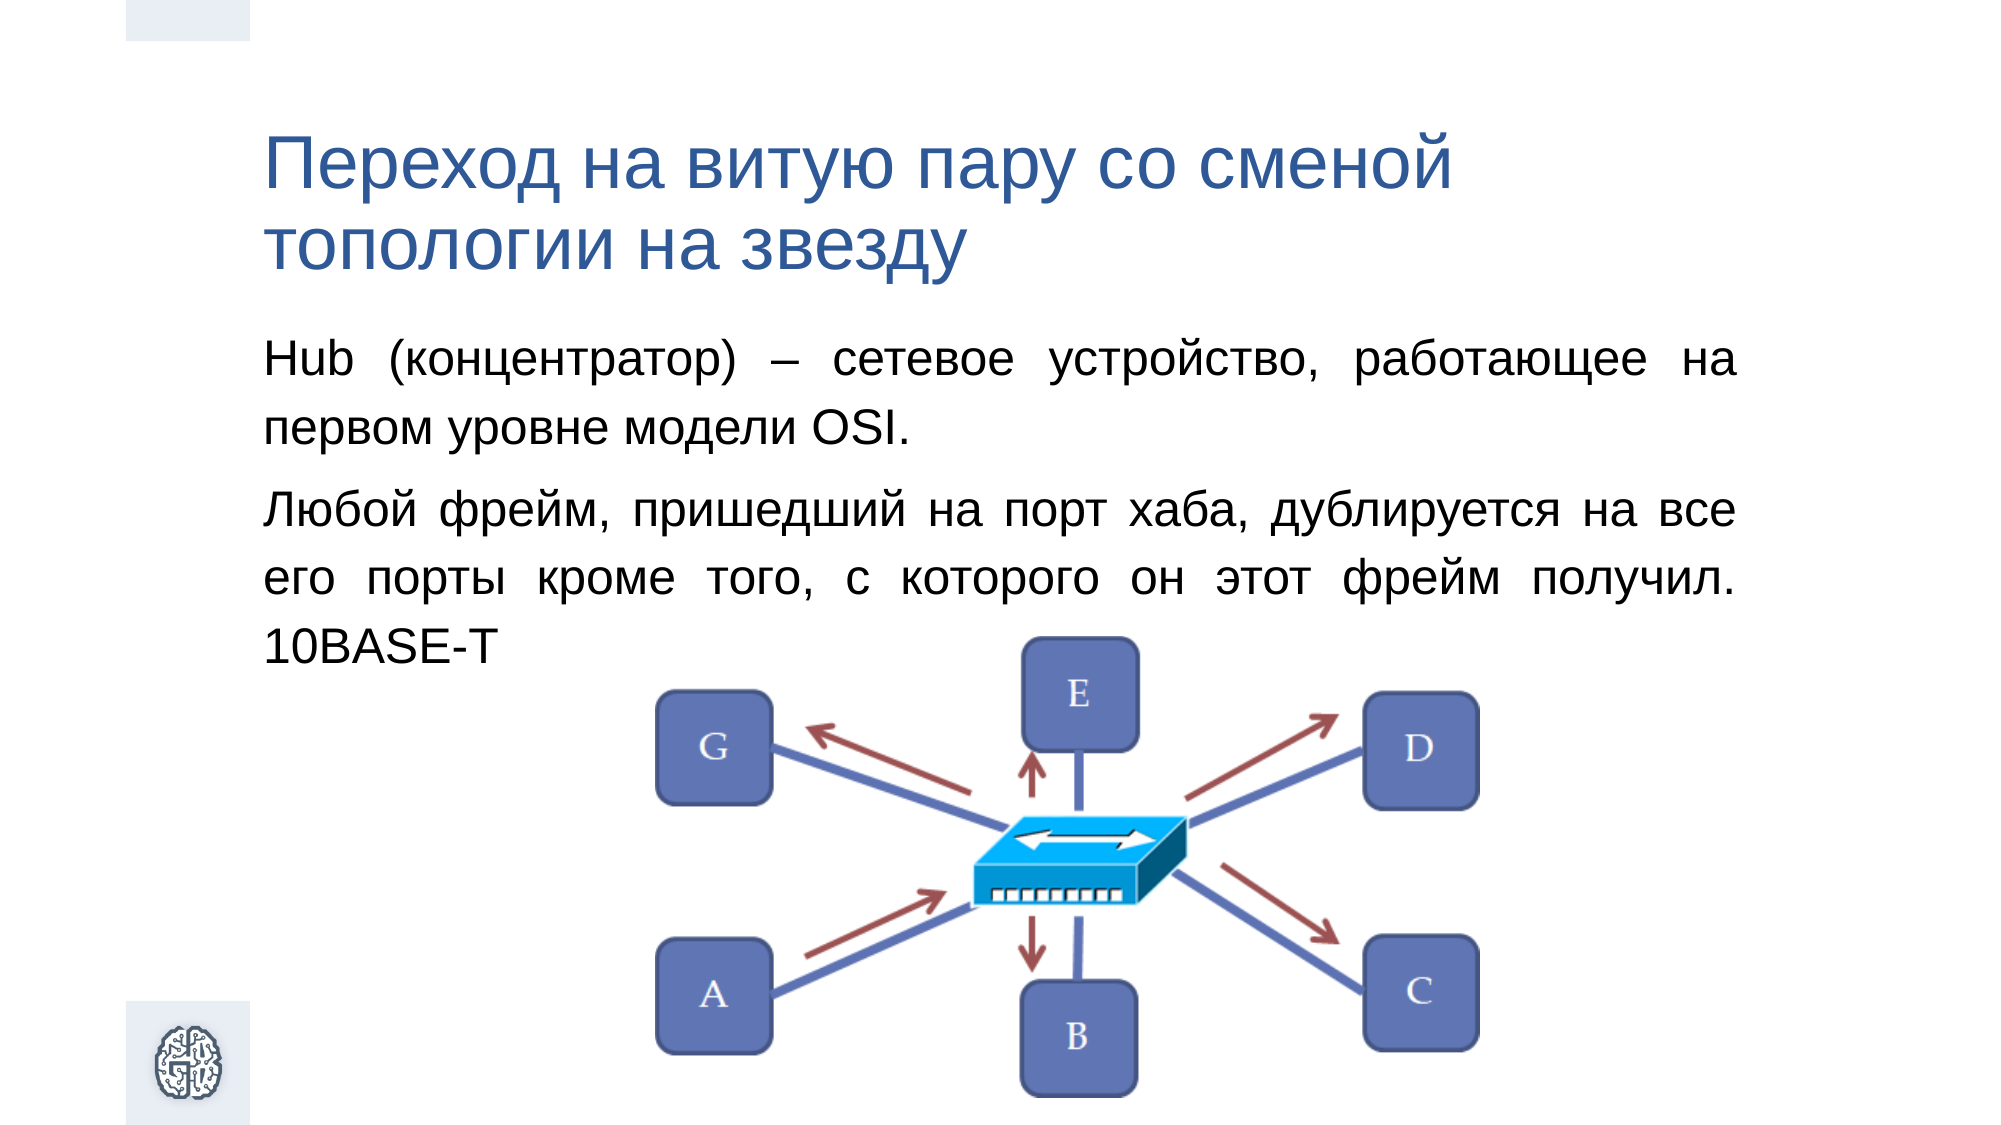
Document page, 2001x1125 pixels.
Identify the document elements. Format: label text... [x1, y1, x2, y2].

title Переход на витую пару со сменой топологии на звезду [248, 78, 1752, 331]
picture [144, 1016, 232, 1110]
picture [655, 725, 1480, 1098]
list Hub (концентратор) – сетевое устройство, работающее на первом уровне модели OSI. Любой фрейм, пришедший на порт хаба, дублируется на все его порты кроме того, с которого он этот фрейм получил. 10BASE-T [248, 331, 1752, 725]
